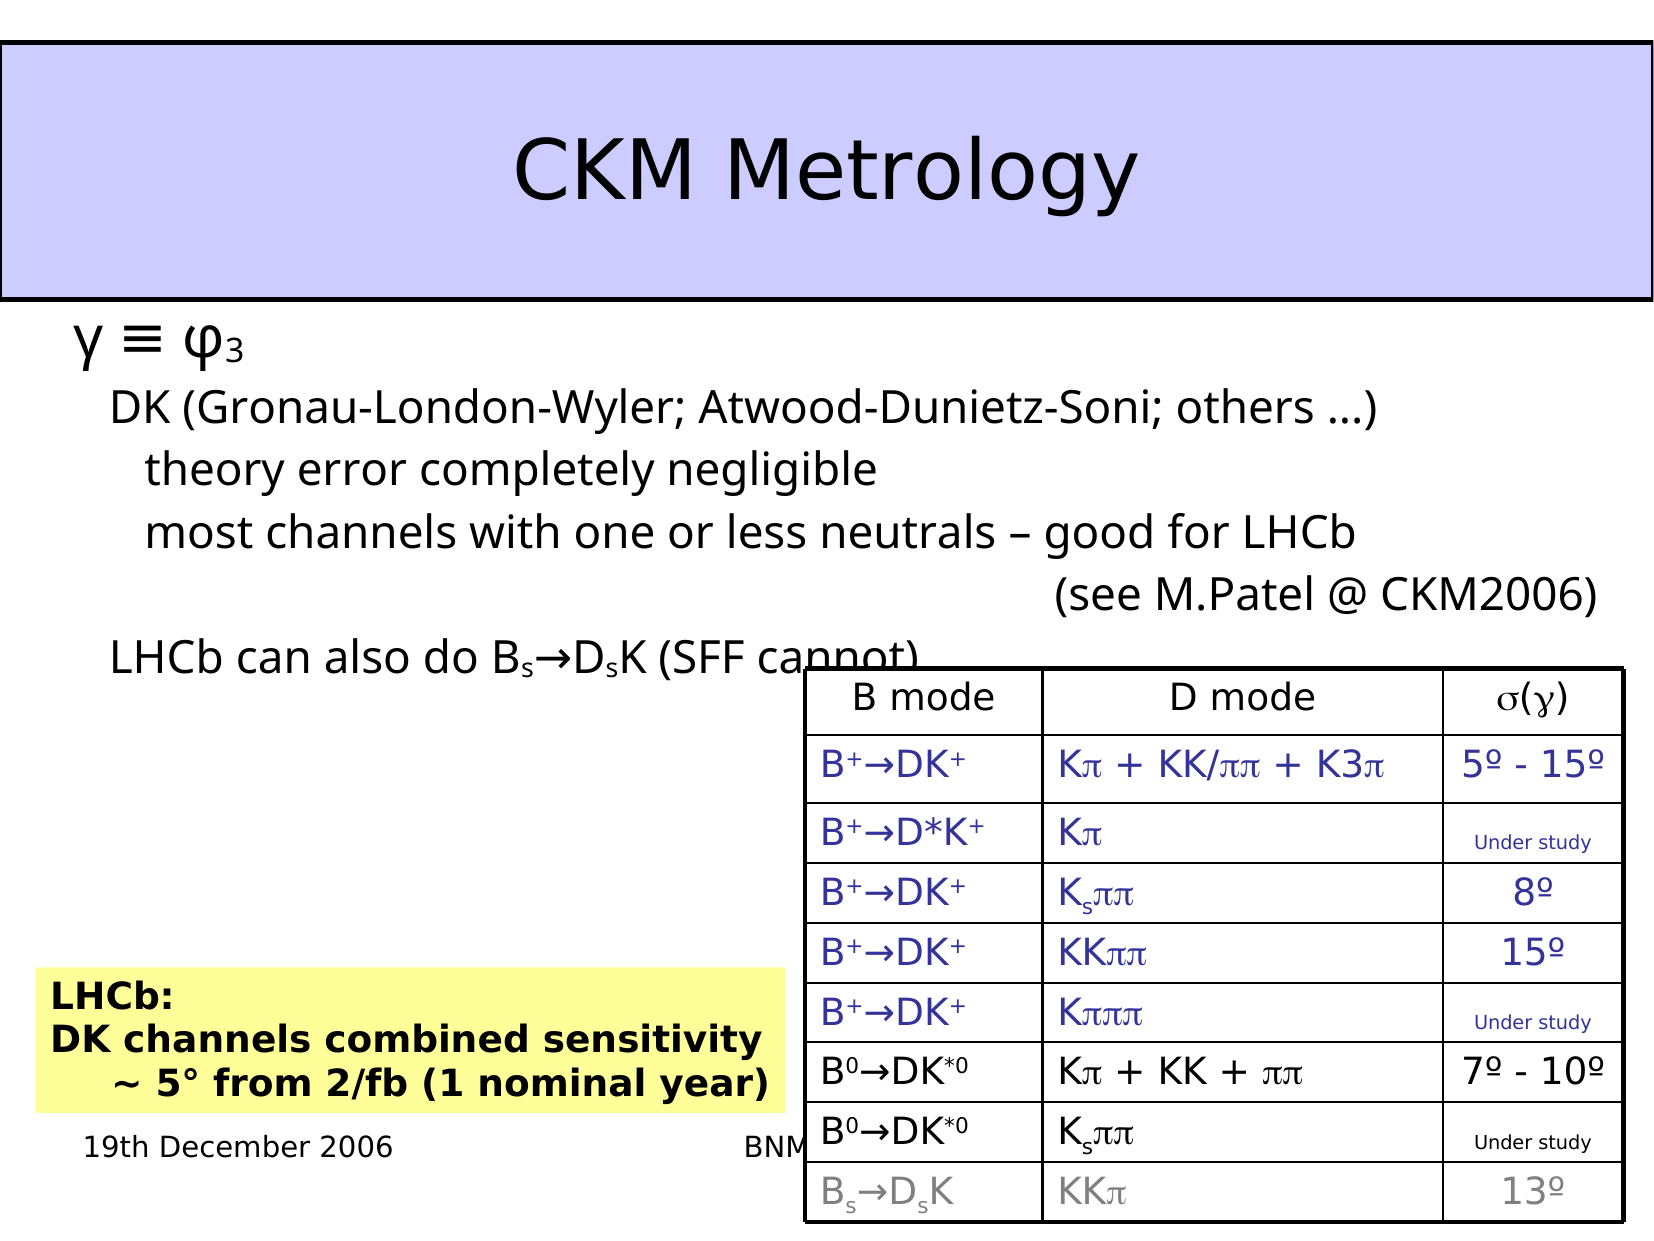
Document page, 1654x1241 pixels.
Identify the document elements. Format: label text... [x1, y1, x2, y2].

text_box γ ≡ φ3 DK (Gronau-London-Wyler; Atwood-Dunietz-Soni; others ...) theory error completely negligible most channels with one or less neutrals – good for LHCb (see M.Patel @ CKM2006) LHCb can also do Bs→DsK (SFF cannot) [23, 287, 1613, 684]
text_box 13º [1444, 1163, 1621, 1220]
text_box B+→DK+ [807, 736, 1041, 802]
text_box Bs→DsK [807, 1163, 1041, 1220]
text_box 8º [1444, 864, 1621, 922]
text_box Under study [1444, 1103, 1621, 1161]
text_box B mode [807, 671, 1041, 734]
text_box LHCb: DK channels combined sensitivity ~ 5° from 2/fb (1 nominal year) [35, 967, 786, 1113]
text_box 5º - 15º [1444, 736, 1621, 802]
text_box B+→DK+ [807, 924, 1041, 982]
text_box Ks [1044, 864, 1442, 922]
text_box B0→DK*0 [807, 1103, 1041, 1161]
text_box K [1044, 804, 1442, 862]
text_box KK [1044, 924, 1442, 982]
text_box () [1444, 671, 1621, 734]
text_box Ks [1044, 1103, 1442, 1161]
text_box 7º - 10º [1444, 1043, 1621, 1101]
text_box B0→DK*0 [807, 1043, 1041, 1101]
text_box KK [1044, 1163, 1442, 1220]
text_box K + KK/ + K3 [1044, 736, 1442, 802]
text_box 15º [1444, 924, 1621, 982]
text_box K [1044, 984, 1442, 1041]
text_box B+→DK+ [807, 864, 1041, 922]
text_box B+→DK+ [807, 984, 1041, 1041]
text_box D mode [1044, 671, 1442, 734]
text_box B+→D*K+ [807, 804, 1041, 862]
text_box Under study [1444, 804, 1621, 862]
title CKM Metrology [0, 42, 1654, 300]
text_box K + KK +  [1044, 1043, 1442, 1101]
text_box Under study [1444, 984, 1621, 1041]
